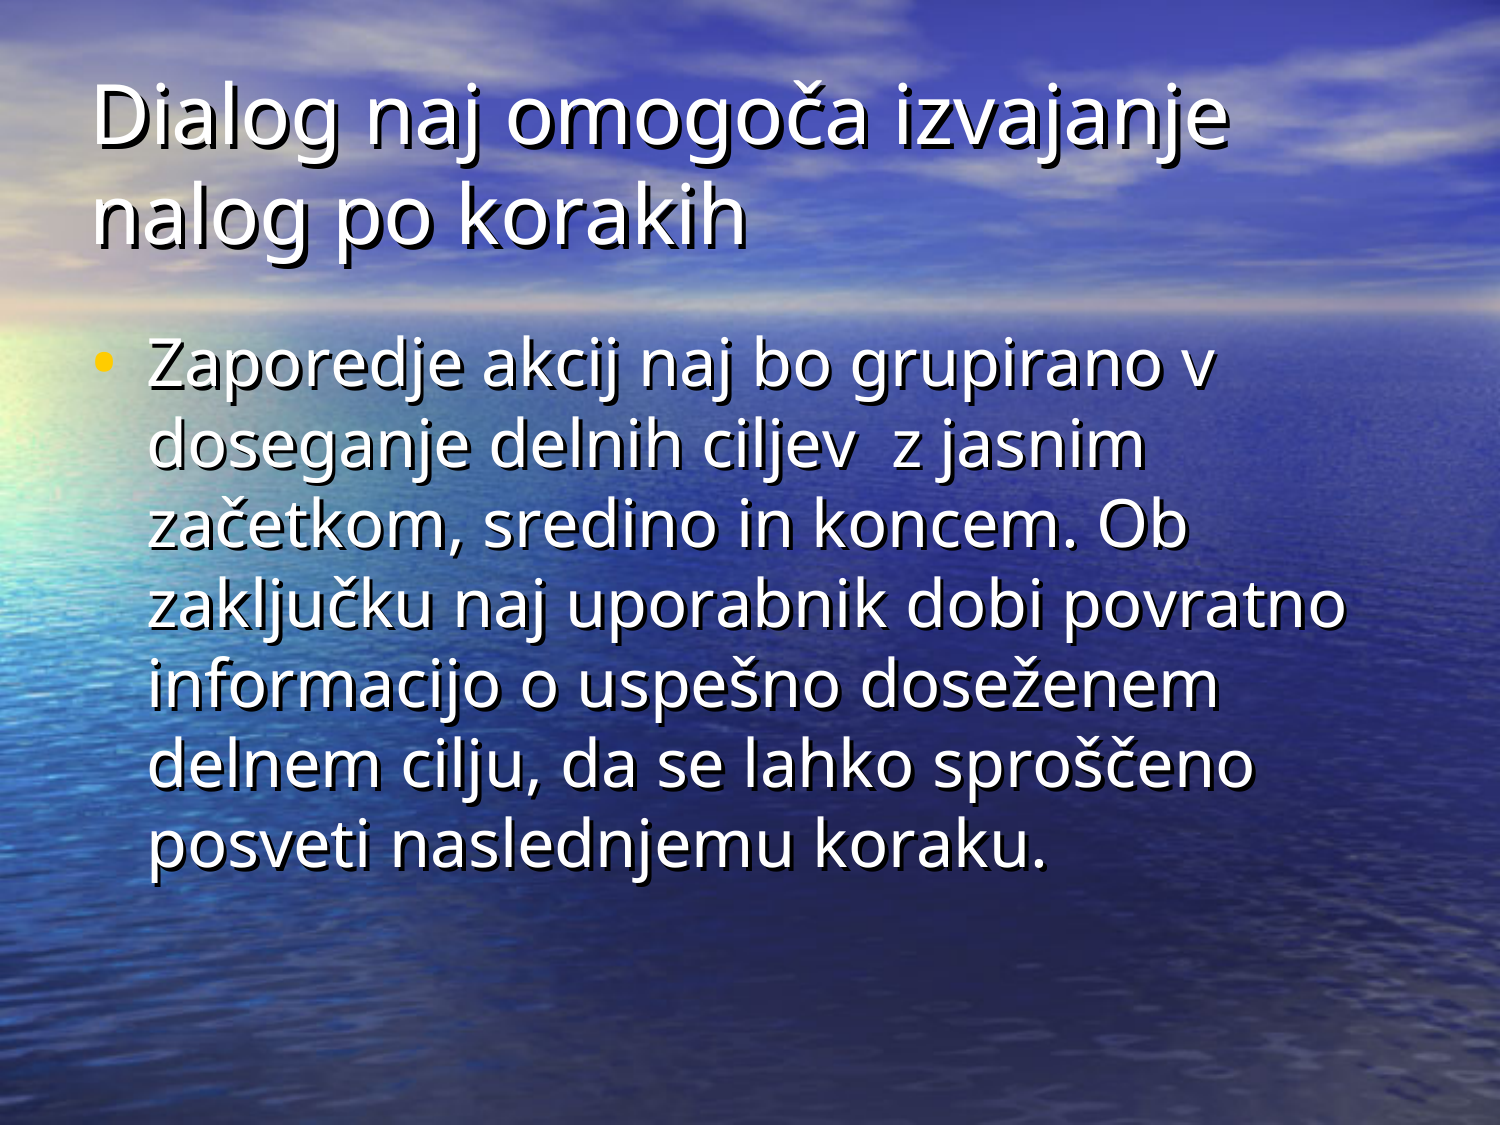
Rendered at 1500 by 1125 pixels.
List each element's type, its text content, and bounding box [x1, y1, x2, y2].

title Dialog naj omogoča izvajanje nalog po korakih [75, 47, 1426, 276]
list Zaporedje akcij naj bo grupirano v doseganje delnih ciljev z jasnim začetkom, sredino in koncem. Ob zaključku naj uporabnik dobi povratno informacijo o uspešno doseženem delnem cilju, da se lahko sproščeno posveti naslednjemu koraku. [75, 312, 1426, 988]
picture [0, 0, 1500, 1125]
